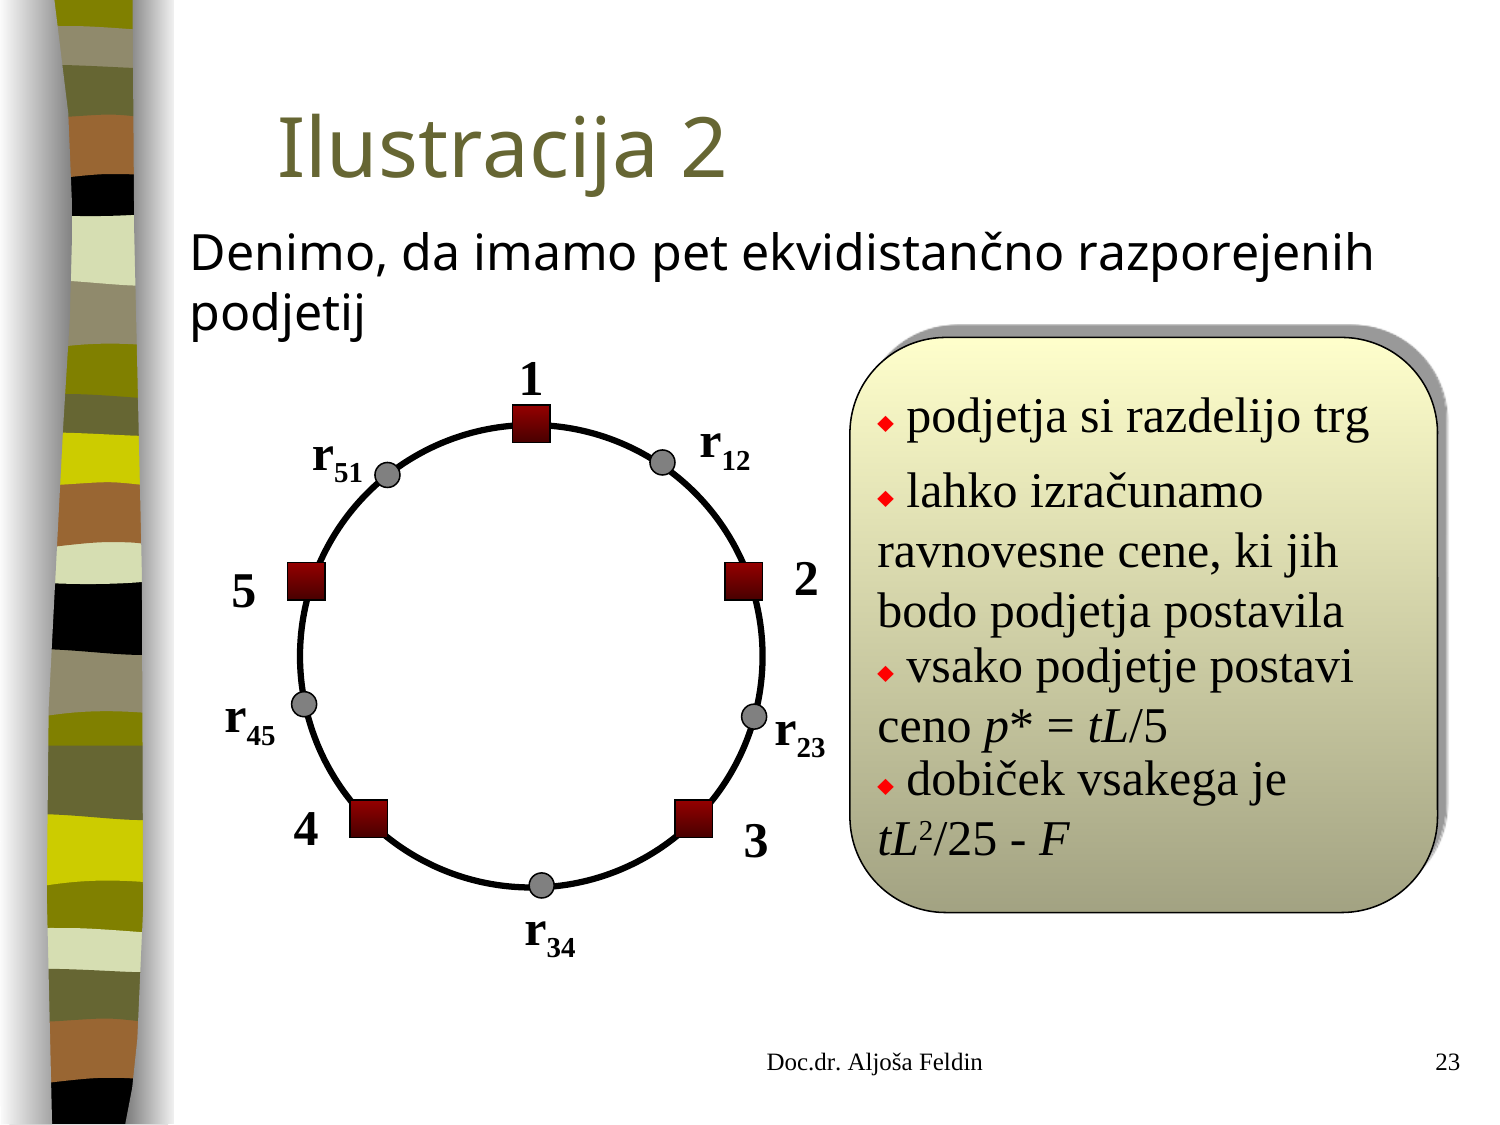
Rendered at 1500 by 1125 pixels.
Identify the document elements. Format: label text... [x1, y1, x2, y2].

text_box Doc.dr. Aljoša Feldin [637, 1037, 1113, 1101]
text_box Denimo, da imamo pet ekvidistančno razporejenih podjetij [174, 212, 1451, 348]
text_box  podjetja si razdelijo trg [862, 374, 1426, 449]
text_box  vsako podjetje postavi ceno p* = tL/5 [862, 624, 1426, 737]
text_box [649, 449, 674, 475]
text_box 5 [199, 549, 288, 626]
text_box 4 [262, 787, 351, 863]
text_box [1426, 387, 1438, 863]
text_box r23 [749, 687, 850, 772]
text_box r12 [674, 399, 775, 484]
text_box [870, 337, 1417, 374]
text_box Ilustracija 2 [262, 24, 1476, 203]
text_box [388, 462, 400, 488]
text_box r51 [287, 412, 388, 497]
text_box [288, 562, 325, 600]
text_box 2 [762, 537, 849, 613]
text_box [351, 799, 388, 838]
text_box  lahko izračunamo ravnovesne cene, ki jih bodo podjetja postavila [862, 449, 1426, 624]
text_box  dobiček vsakega je tL2/25 - F [862, 737, 1426, 873]
text_box [674, 799, 712, 838]
text_box [512, 413, 550, 443]
text_box [301, 691, 317, 717]
text_box [849, 386, 862, 864]
text_box [529, 872, 555, 887]
text_box r34 [499, 887, 601, 972]
text_box r45 [199, 674, 301, 759]
text_box 3 [712, 799, 801, 876]
text_box [868, 873, 1420, 913]
text_box 1 [487, 337, 576, 413]
text_box <number> [1162, 1037, 1476, 1101]
text_box [724, 562, 762, 600]
text_box [741, 705, 749, 728]
